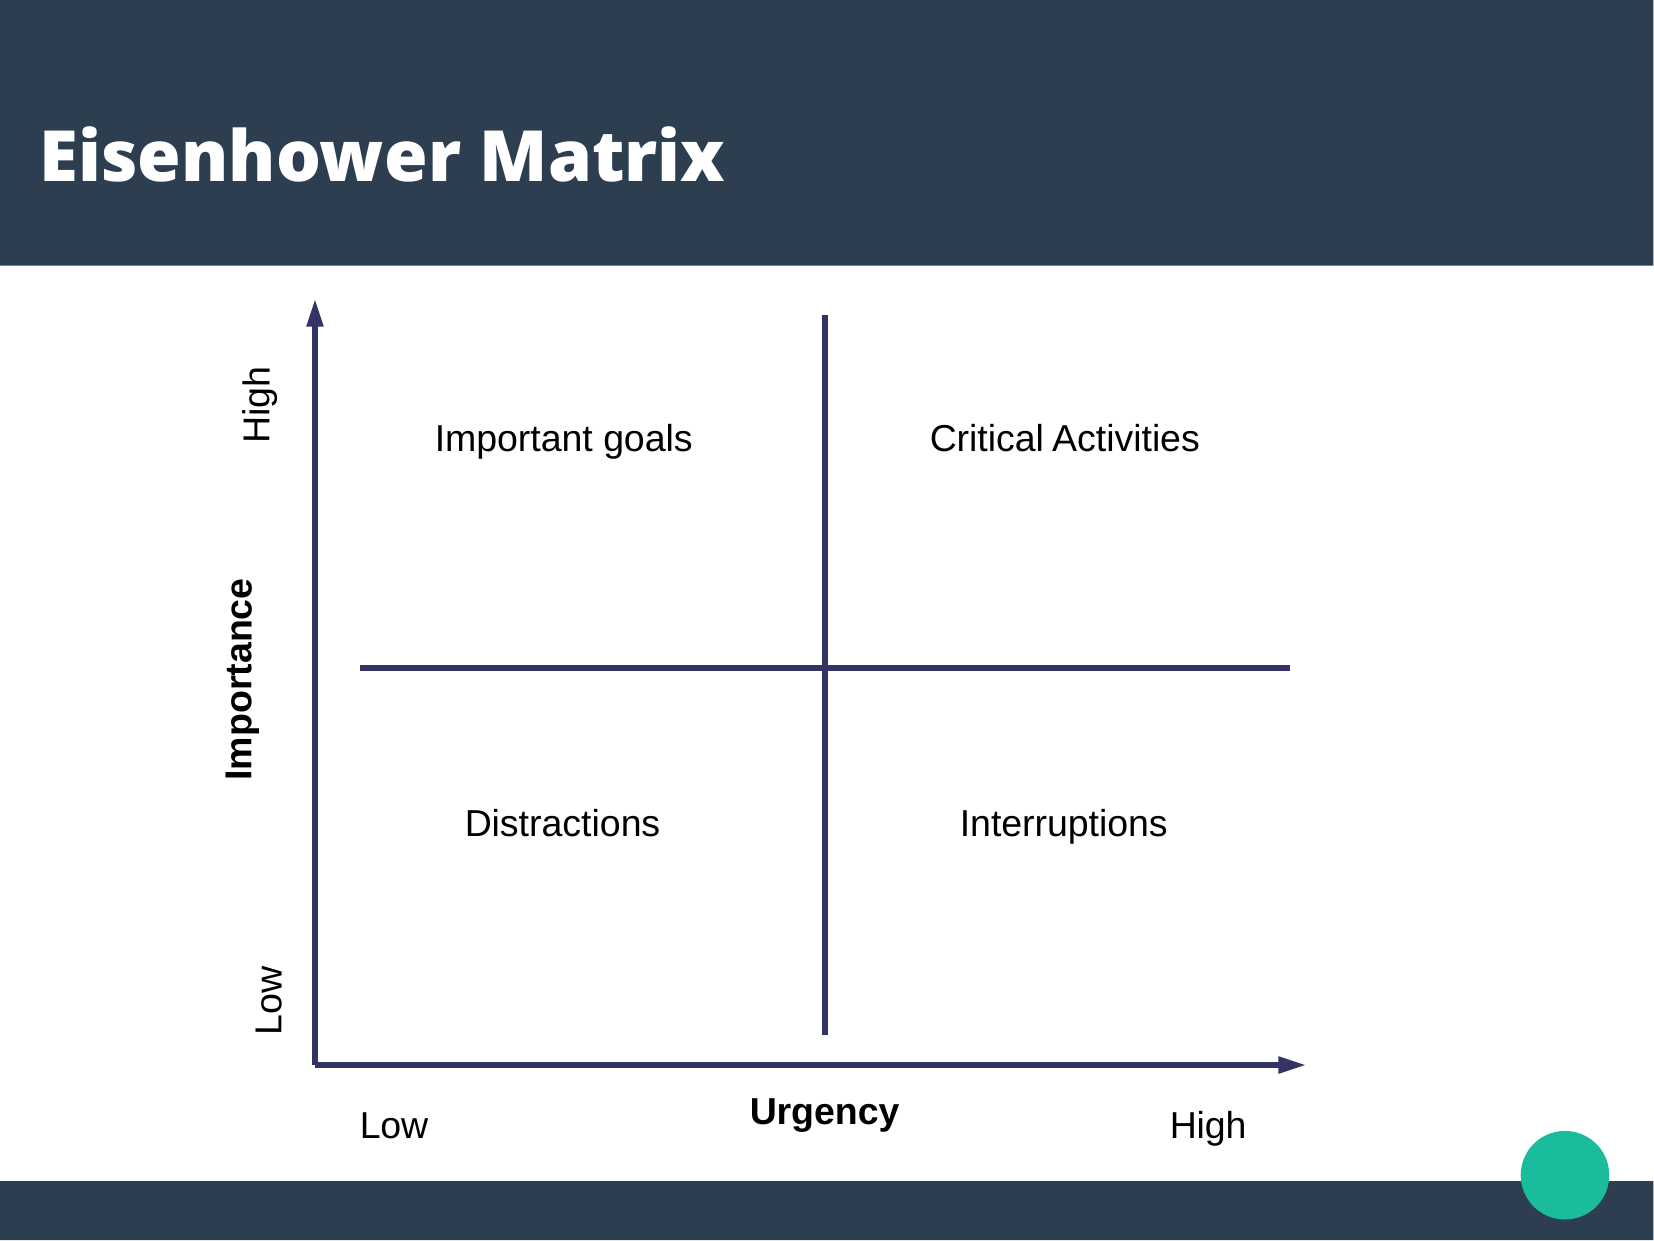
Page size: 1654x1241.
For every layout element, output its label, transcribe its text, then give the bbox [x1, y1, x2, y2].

text_box Importance [210, 480, 310, 796]
text_box Low [240, 951, 298, 1051]
text_box Interruptions [945, 795, 1183, 852]
text_box High [1155, 1096, 1262, 1154]
text_box Critical Activities [915, 410, 1231, 510]
text_box High [227, 351, 286, 459]
title Eisenhower Matrix [39, 75, 1576, 233]
text_box Distractions [450, 795, 676, 852]
subtitle [59, 270, 1595, 1097]
text_box Low [345, 1096, 444, 1154]
text_box Urgency [735, 1083, 961, 1141]
text_box Important goals [420, 410, 708, 468]
